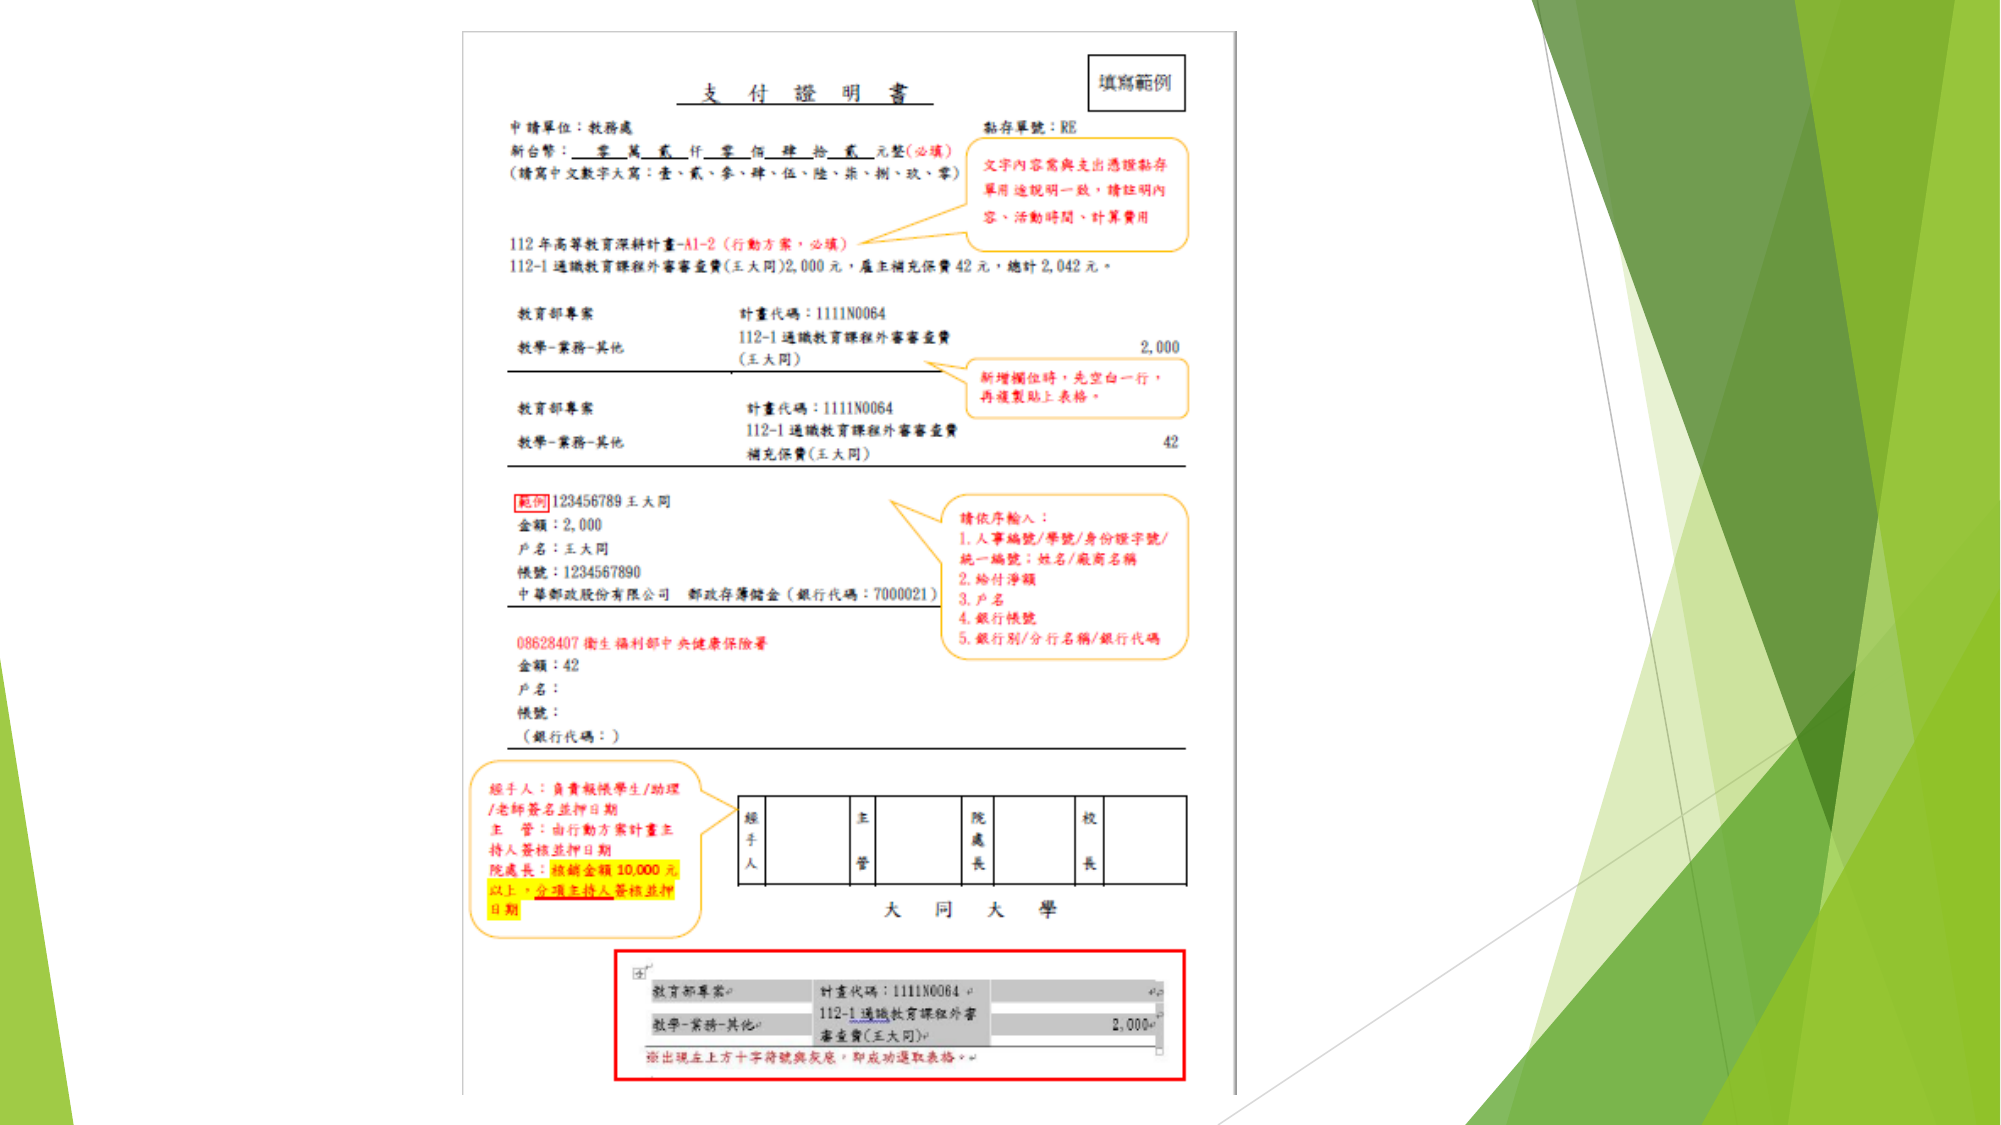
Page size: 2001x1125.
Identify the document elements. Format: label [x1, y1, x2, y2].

picture [462, 31, 1237, 1095]
